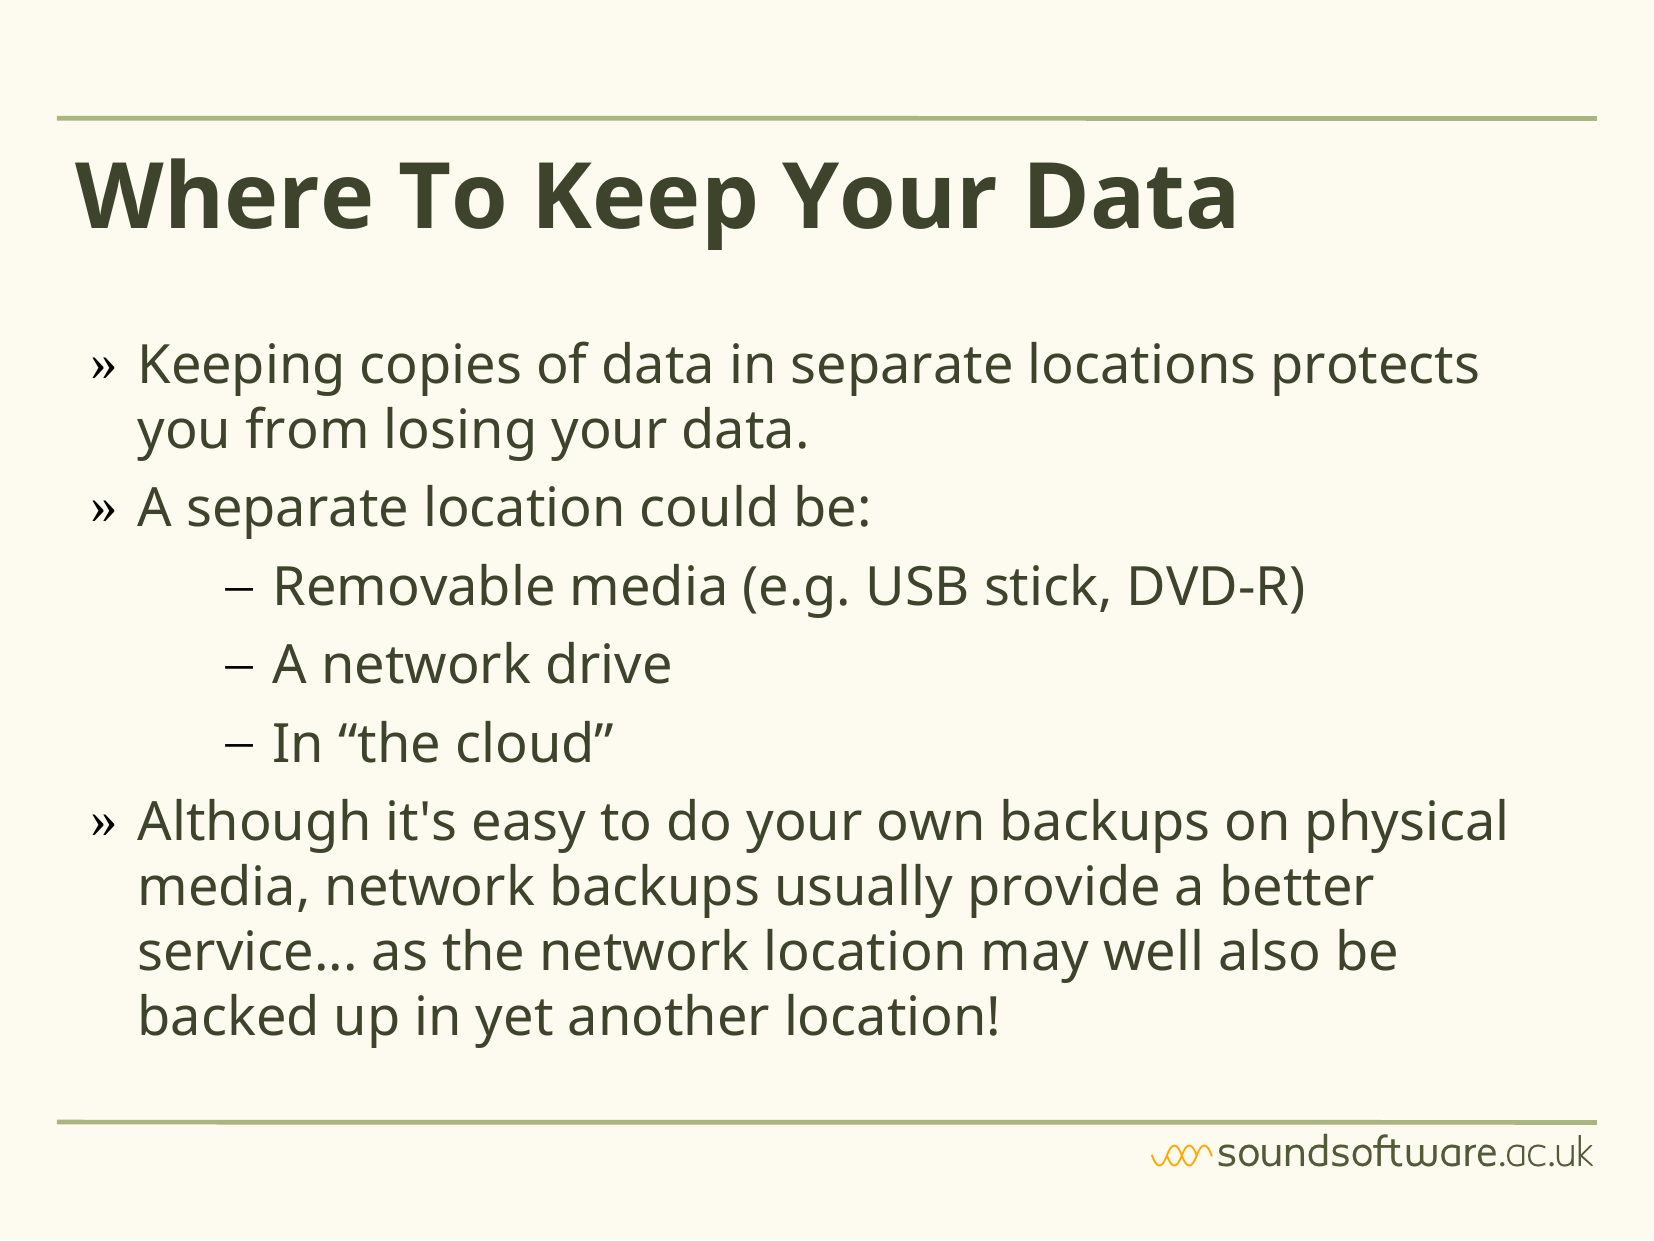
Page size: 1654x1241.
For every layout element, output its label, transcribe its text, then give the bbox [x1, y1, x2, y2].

list Keeping copies of data in separate locations protects you from losing your data. A separate location could be: Removable media (e.g. USB stick, DVD-R) A network drive In “the cloud” Although it's easy to do your own backups on physical media, network backups usually provide a better service... as the network location may well also be backed up in yet another location! [59, 321, 1594, 1140]
picture [1151, 1140, 1593, 1167]
title Where To Keep Your Data [59, 109, 1594, 274]
